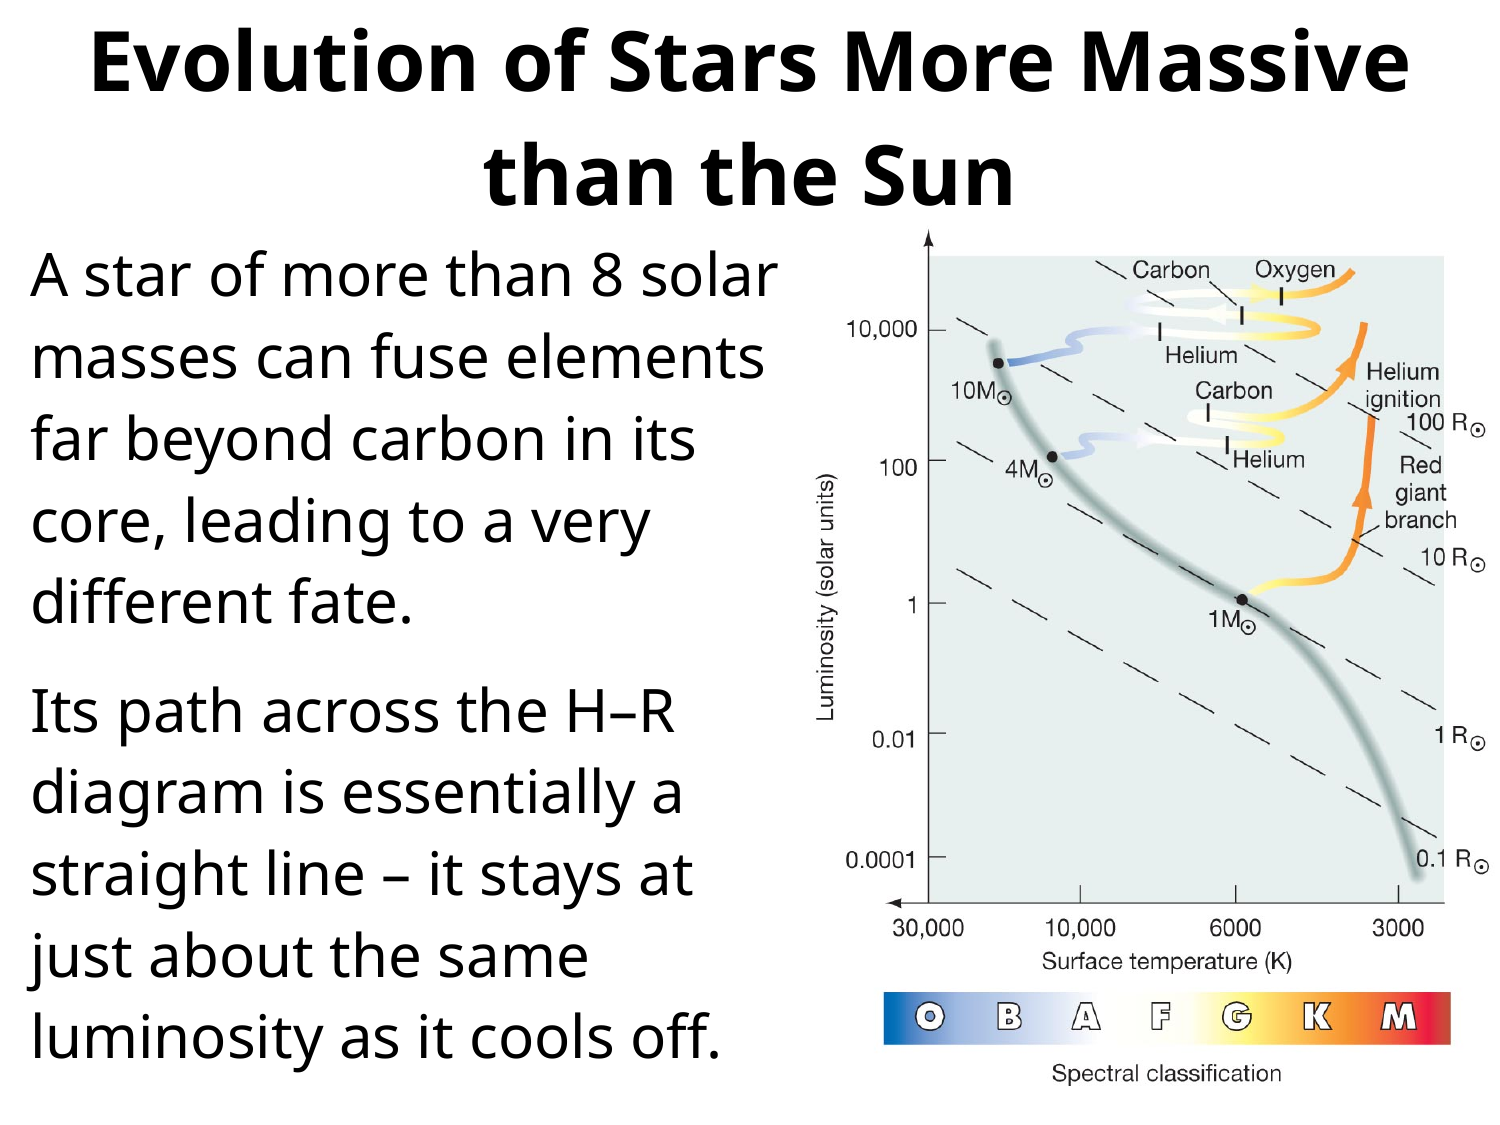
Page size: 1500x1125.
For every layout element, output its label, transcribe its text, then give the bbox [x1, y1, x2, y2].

title Evolution of Stars More Massive than the Sun [30, 19, 1471, 214]
list A star of more than 8 solar masses can fuse elements far beyond carbon in its core, leading to a very different fate. Its path across the H–R diagram is essentially a straight line – it stays at just about the same luminosity as it cools off. [30, 232, 796, 1096]
picture [810, 224, 1495, 1088]
